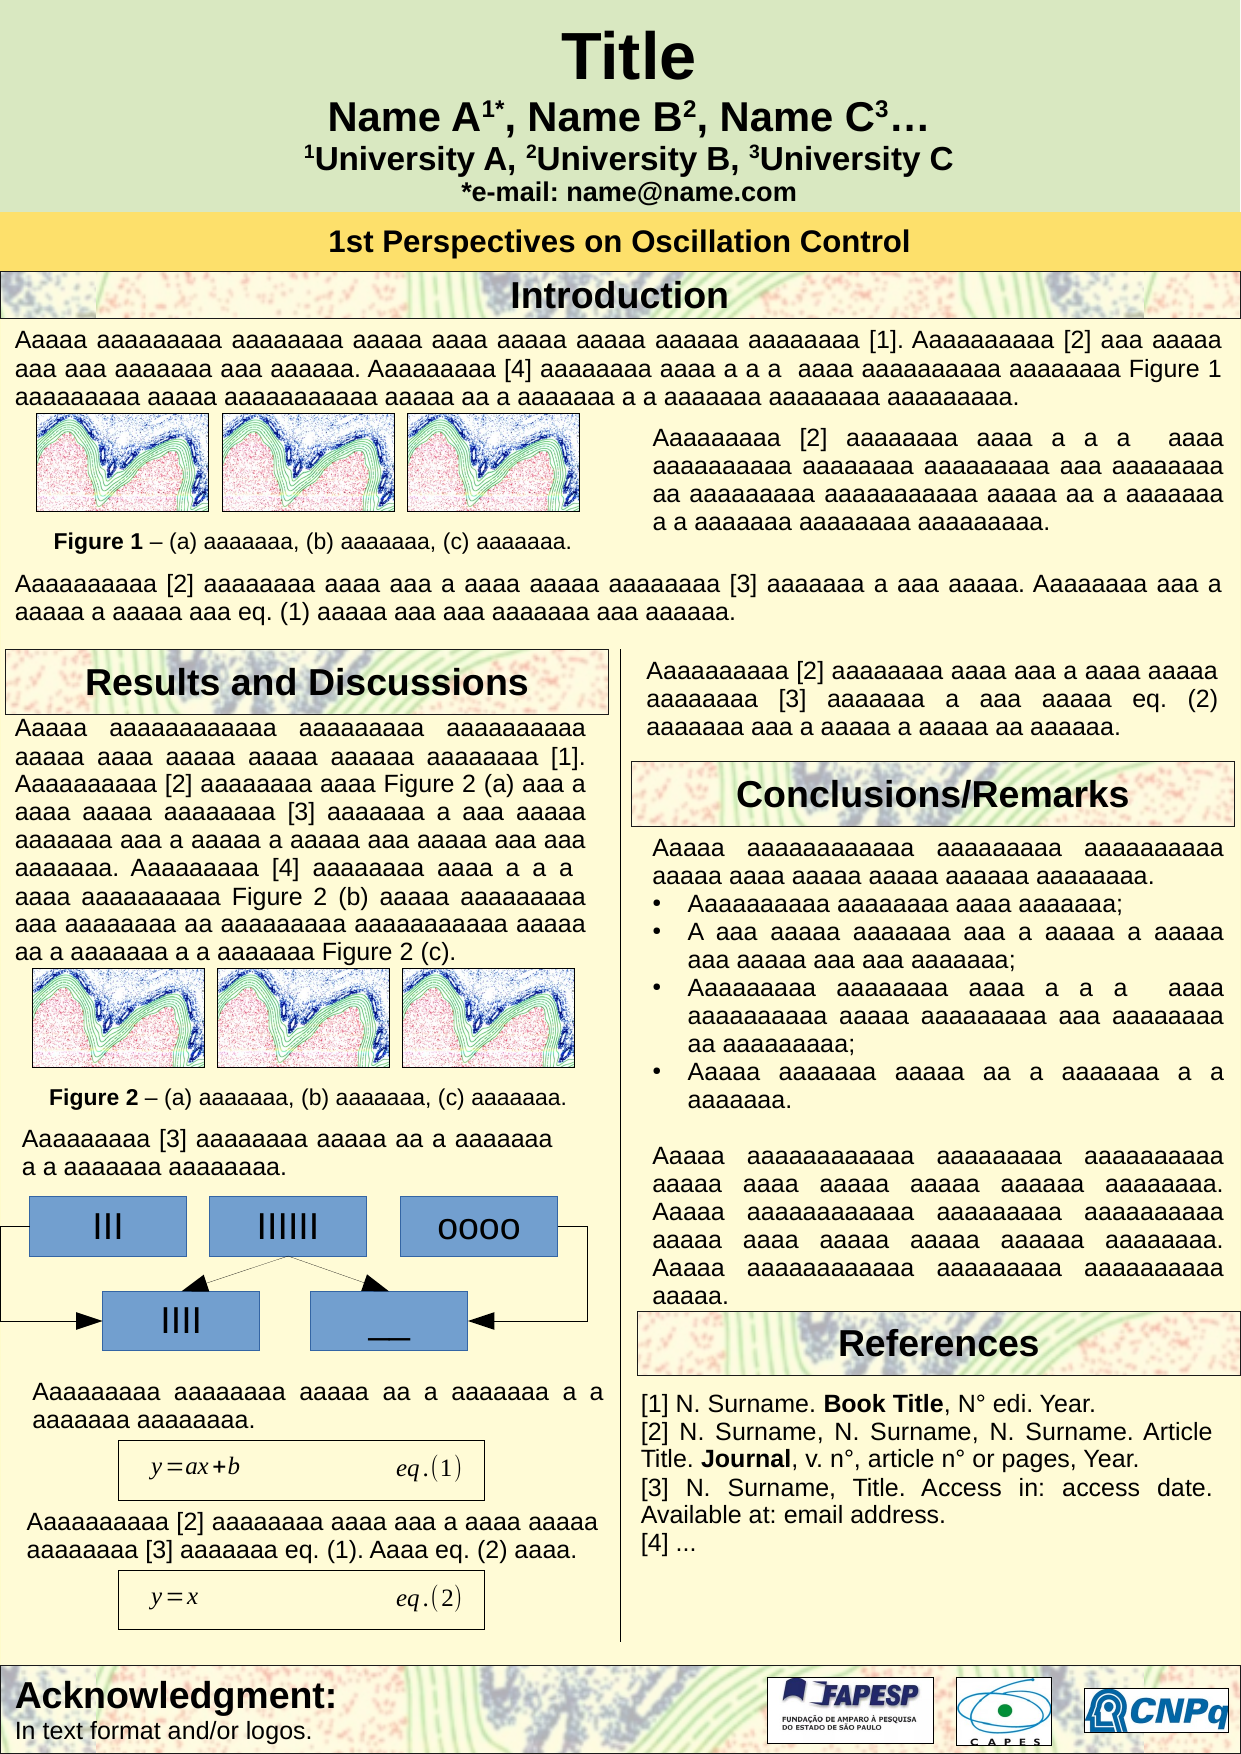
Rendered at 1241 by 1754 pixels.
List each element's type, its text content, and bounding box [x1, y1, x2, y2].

chart [141, 1452, 260, 1500]
text_box Aaaaaaaaa [2] aaaaaaaa aaaa a a a aaaa aaaaaaaaaa aaaaaaaa aaaaaaaaa aaa aaaaaaaa aa aaaaaaaaa aaaaaaaaaaa aaaaa aa a aaaaaaa a a aaaaaaa aaaaaaaa aaaaaaaaa. [637, 416, 1241, 544]
chart [389, 1452, 469, 1484]
chart [389, 1582, 469, 1613]
picture [767, 1677, 934, 1744]
text_box Aaaaa aaaaaaaaaaaa aaaaaaaaa aaaaaaaaaa aaaaa aaaa aaaaa aaaaa aaaaaa aaaaaaaa [1]. Aaaaaaaaaa [2] aaaaaaaa aaaa Figure 2 (a) aaa a aaaa aaaaa aaaaaaaa [3] aaaaaaa a aaa aaaaa aaaaaaa aaa a aaaaa a aaaaa aaa aaaaa aaa aaa aaaaaaa. Aaaaaaaaa [4] aaaaaaaa aaaa a a a aaaa aaaaaaaaaa Figure 2 (b) aaaaa aaaaaaaaa aaa aaaaaaaa aa aaaaaaaaa aaaaaaaaaaa aaaaa aa a aaaaaaa a a aaaaaaa Figure 2 (c). [0, 706, 603, 981]
chart [141, 1501, 260, 1512]
picture [402, 968, 575, 1068]
text_box Aaaaaaaaaa [2] aaaaaaaa aaaa aaa a aaaa aaaaa aaaaaaaa [3] aaaaaaa a aaa aaaaa. Aaaaaaaa aaa a aaaaa a aaaaa aaa eq. (1) aaaaa aaa aaa aaaaaaa aaa aaaaaa. [0, 562, 1241, 634]
text_box IIII [102, 1291, 260, 1351]
text_box Aaaaaaaaaa [2] aaaaaaaa aaaa aaa a aaaa aaaaa aaaaaaaa [3] aaaaaaa a aaa aaaaa eq. (2) aaaaaaa aaa a aaaaa a aaaaa aa aaaaaa. [631, 649, 1235, 762]
picture [956, 1677, 1052, 1746]
text_box [0, 634, 1241, 1665]
text_box Aaaaaaaaaa [2] aaaaaaaa aaaa aaa a aaaa aaaaa aaaaaaaa [3] aaaaaaa eq. (1). Aaaa eq. (2) aaaa. [119, 1571, 484, 1627]
text_box [1] N. Surname. Book Title, N° edi. Year. [2] N. Surname, N. Surname, N. Surname. Article Title. Journal, v. n°, article n° or pages, Year. [3] N. Surname, Title. Access in: access date. Available at: email address. [4] ... [625, 1381, 1229, 1649]
text_box Conclusions/Remarks [631, 762, 1235, 827]
text_box Aaaaaaaaa [3] aaaaaaaa aaaaa aa a aaaaaaa a a aaaaaaa aaaaaaaa. [7, 1117, 569, 1189]
picture [217, 968, 390, 1068]
chart [141, 1582, 205, 1611]
text_box 1st Perspectives on Oscillation Control [0, 212, 1241, 271]
picture [407, 413, 580, 512]
text_box III [29, 1196, 187, 1257]
picture [222, 413, 395, 512]
picture [32, 968, 205, 1068]
text_box Introduction [0, 271, 1241, 318]
title Title Name A1*, Name B2, Name C3… 1University A, 2University B, 3University C *e-mail: name@name.com [17, 1, 1241, 212]
text_box oooo [400, 1196, 558, 1257]
text_box Aaaaaaaaaa [2] aaaaaaaa aaaa aaa a aaaa aaaaa aaaaaaaa [3] aaaaaaa eq. (1). Aaaa eq. (2) aaaa. [11, 1500, 615, 1627]
text_box Figure 2 – (a) aaaaaaa, (b) aaaaaaa, (c) aaaaaaa. [7, 1077, 610, 1118]
picture [1084, 1688, 1229, 1733]
text_box References [637, 1318, 1241, 1376]
text_box IIIIII [209, 1196, 367, 1257]
text_box Aaaaa aaaaaaaaaaaa aaaaaaaaa aaaaaaaaaa aaaaa aaaa aaaaa aaaaa aaaaaa aaaaaaaa. Aaaaaaaaaa aaaaaaaa aaaa aaaaaaa; A aaa aaaaa aaaaaaa aaa a aaaaa a aaaaa aaa aaaaa aaa aaa aaaaaaa; Aaaaaaaaa aaaaaaaa aaaa a a a aaaa aaaaaaaaaa aaaaa aaaaaaaaa aaa aaaaaaaa aa aaaaaaaaa; Aaaaa aaaaaaa aaaaa aa a aaaaaaa a a aaaaaaa. Aaaaa aaaaaaaaaaaa aaaaaaaaa aaaaaaaaaa aaaaa aaaa aaaaa aaaaa aaaaaa aaaaaaaa. Aaaaa aaaaaaaaaaaa aaaaaaaaa aaaaaaaaaa aaaaa aaaa aaaaa aaaaa aaaaaa aaaaaaaa. Aaaaa aaaaaaaaaaaa aaaaaaaaa aaaaaaaaaa aaaaa. [637, 826, 1241, 1318]
picture [36, 413, 209, 512]
text_box Figure 1 – (a) aaaaaaa, (b) aaaaaaa, (c) aaaaaaa. [11, 521, 615, 562]
text_box Aaaaaaaaa aaaaaaaa aaaaa aa a aaaaaaa a a aaaaaaa aaaaaaaa. [17, 1370, 620, 1441]
text_box Aaaaa aaaaaaaaa aaaaaaaa aaaaa aaaa aaaaa aaaaa aaaaaa aaaaaaaa [1]. Aaaaaaaaaa [2] aaa aaaaa aaa aaa aaaaaaa aaa aaaaaa. Aaaaaaaaa [4] aaaaaaaa aaaa a a a aaaa aaaaaaaaaa aaaaaaaa Figure 1 aaaaaaaaa aaaaa aaaaaaaaaaa aaaaa aa a aaaaaaa a a aaaaaaa aaaaaaaa aaaaaaaaa. [0, 318, 1241, 562]
text_box Results and Discussions [5, 649, 609, 715]
text_box [0, 0, 1241, 212]
text_box Acknowledgment: In text format and/or logos. [0, 1665, 1241, 1754]
text_box __ [310, 1291, 468, 1351]
